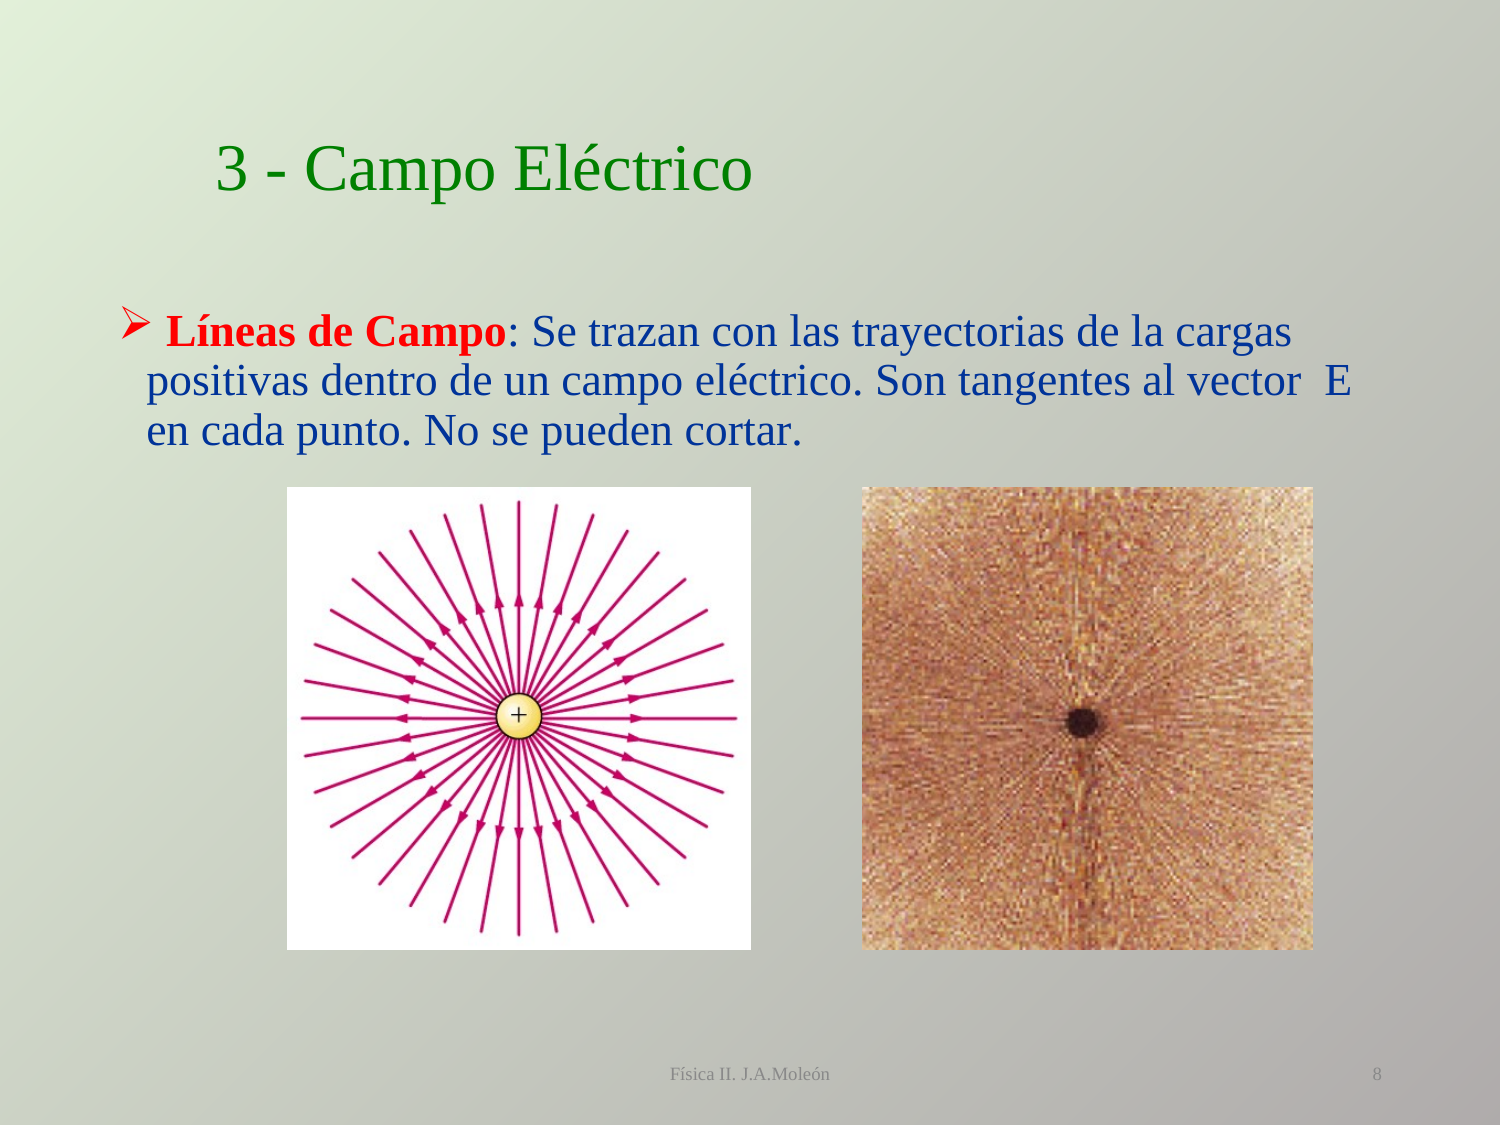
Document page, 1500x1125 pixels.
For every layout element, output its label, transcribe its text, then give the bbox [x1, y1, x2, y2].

picture [287, 487, 751, 951]
text_box <número> [1059, 1042, 1397, 1103]
text_box Física II. J.A.Moleón [496, 1042, 1004, 1103]
list Líneas de Campo: Se trazan con las trayectorias de la cargas positivas dentro de un campo eléctrico. Son tangentes al vector E en cada punto. No se pueden cortar. [103, 299, 1397, 1014]
title 3 - Campo Eléctrico [199, 87, 1350, 250]
picture [862, 487, 1313, 951]
